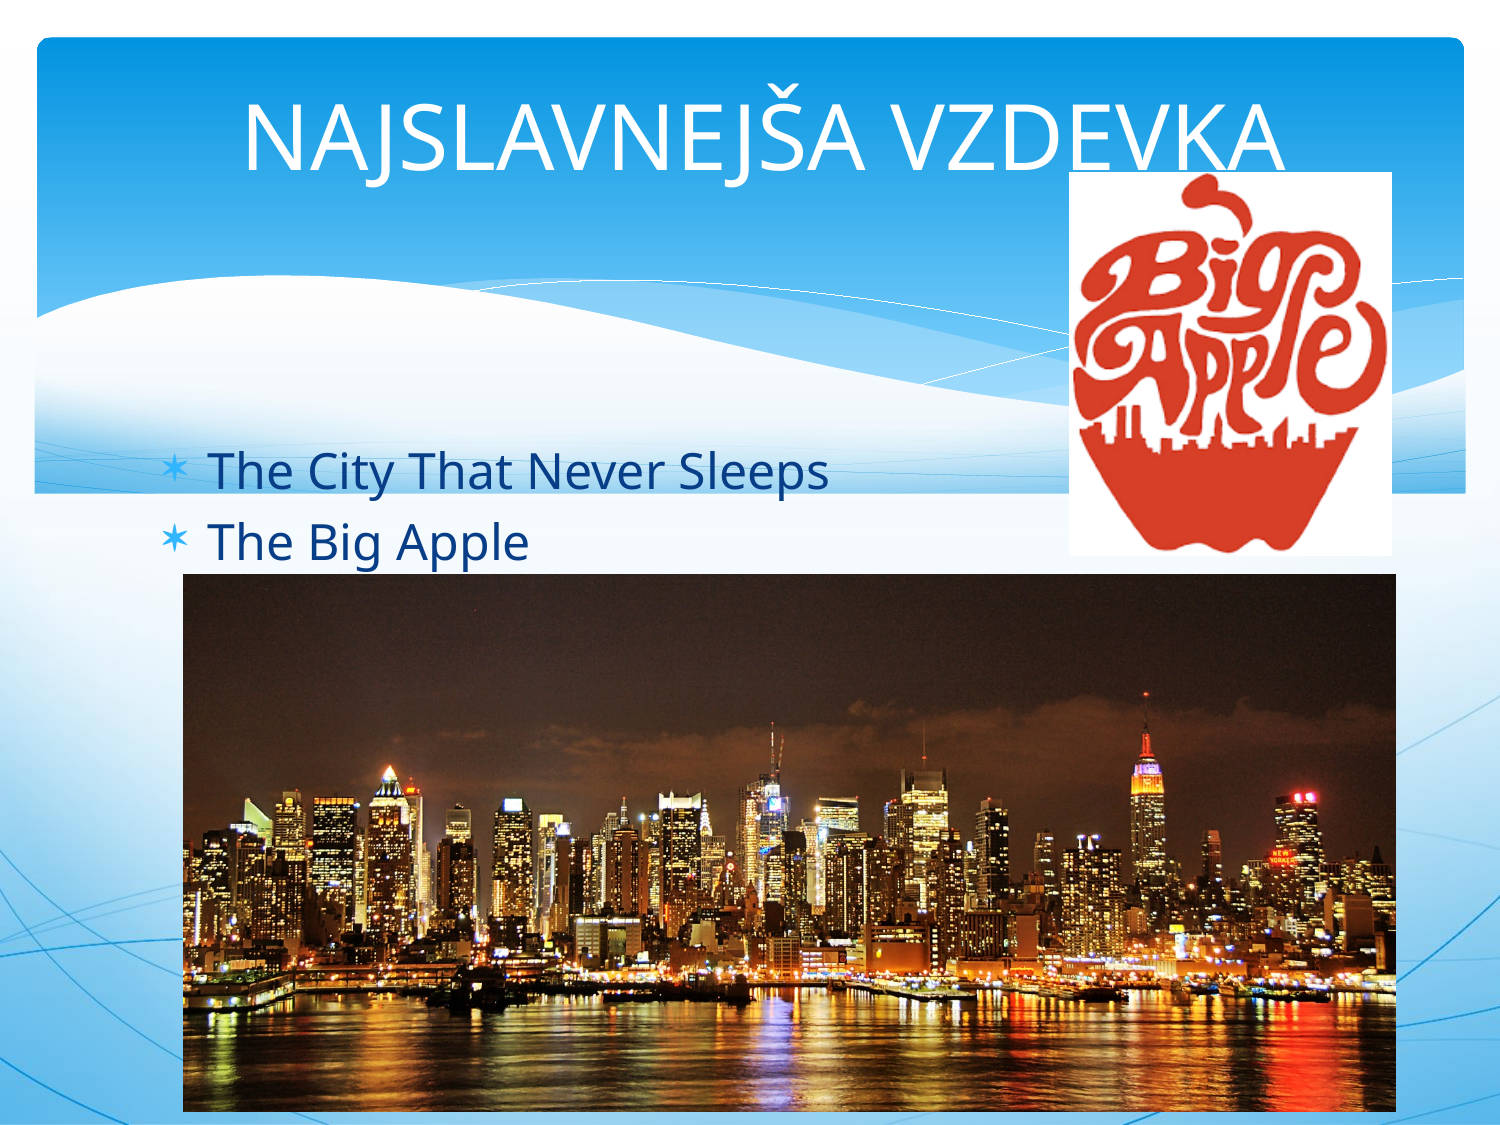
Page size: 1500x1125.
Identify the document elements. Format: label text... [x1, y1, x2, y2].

picture [0, 0, 1500, 1125]
title NAJSLAVNEJŠA VZDEVKA [88, 31, 1439, 237]
list The City That Never Sleeps The Big Apple [147, 432, 1363, 999]
